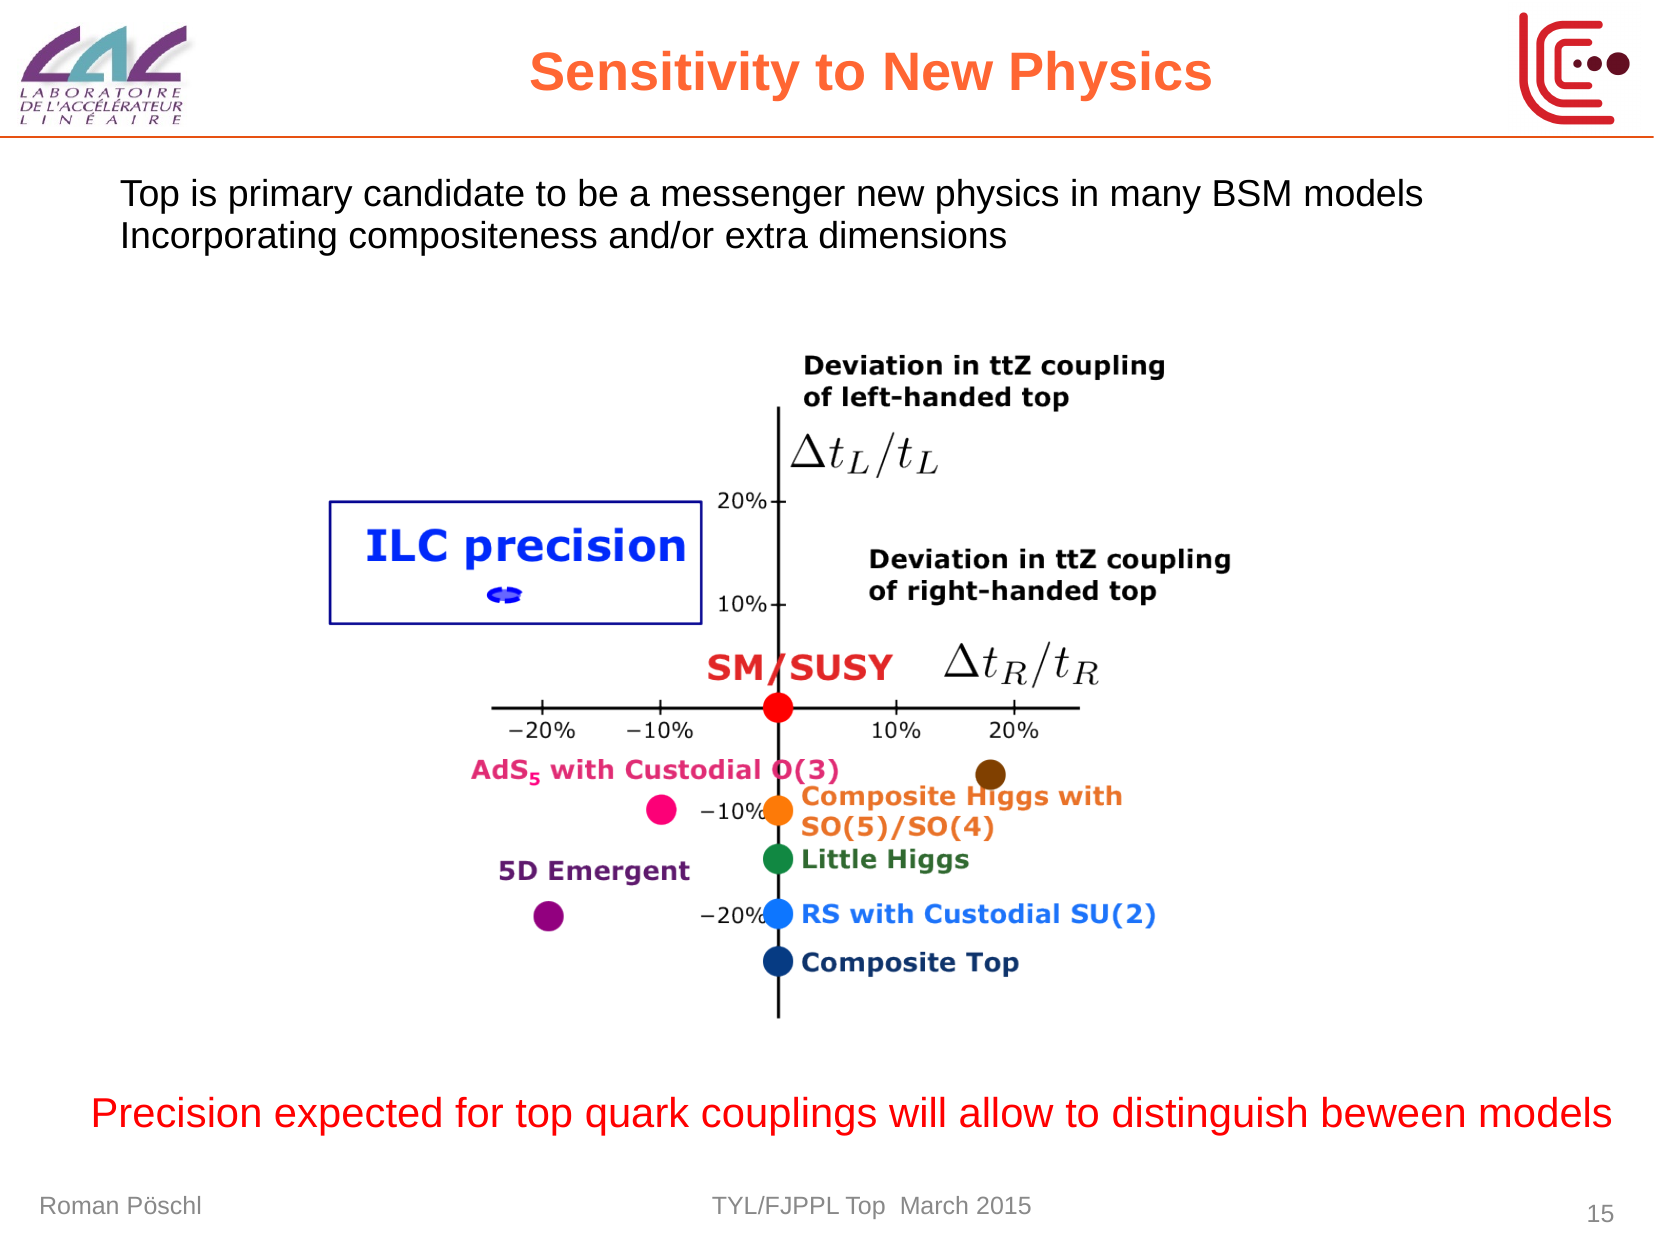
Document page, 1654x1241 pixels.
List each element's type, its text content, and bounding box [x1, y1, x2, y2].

picture [328, 340, 1261, 1019]
picture [17, 22, 199, 127]
text_box Top is primary candidate to be a messenger new physics in many BSM models Incorporating compositeness and/or extra dimensions [105, 165, 1446, 264]
picture [1508, 2, 1641, 135]
text_box Precision expected for top quark couplings will allow to distinguish beween models [75, 1082, 1626, 1145]
title Sensitivity to New Physics [128, 29, 1617, 113]
